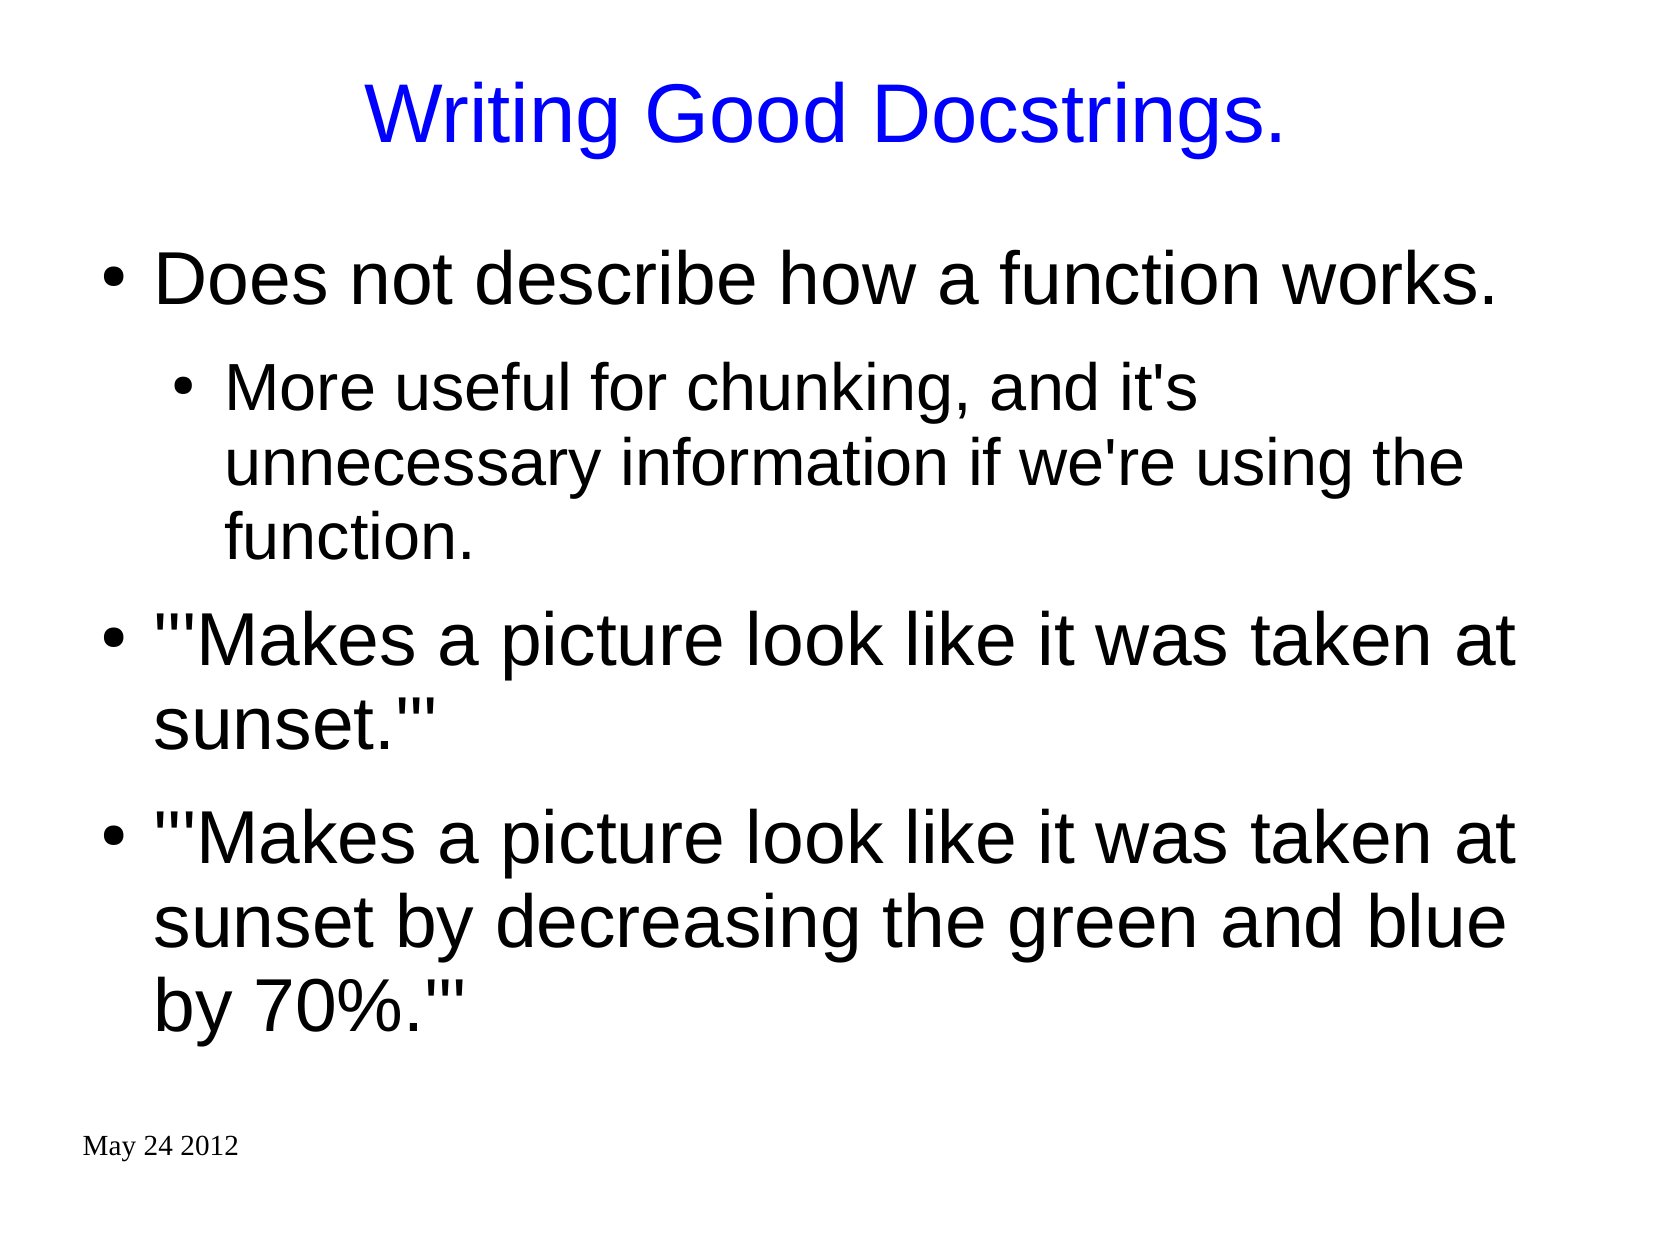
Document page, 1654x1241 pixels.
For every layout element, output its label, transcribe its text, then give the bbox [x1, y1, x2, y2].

title Writing Good Docstrings. [82, 49, 1571, 178]
list Does not describe how a function works. More useful for chunking, and it's unnecessary information if we're using the function. '''Makes a picture look like it was taken at sunset.''' '''Makes a picture look like it was taken at sunset by decreasing the green and blue by 70%.''' [82, 236, 1571, 1109]
